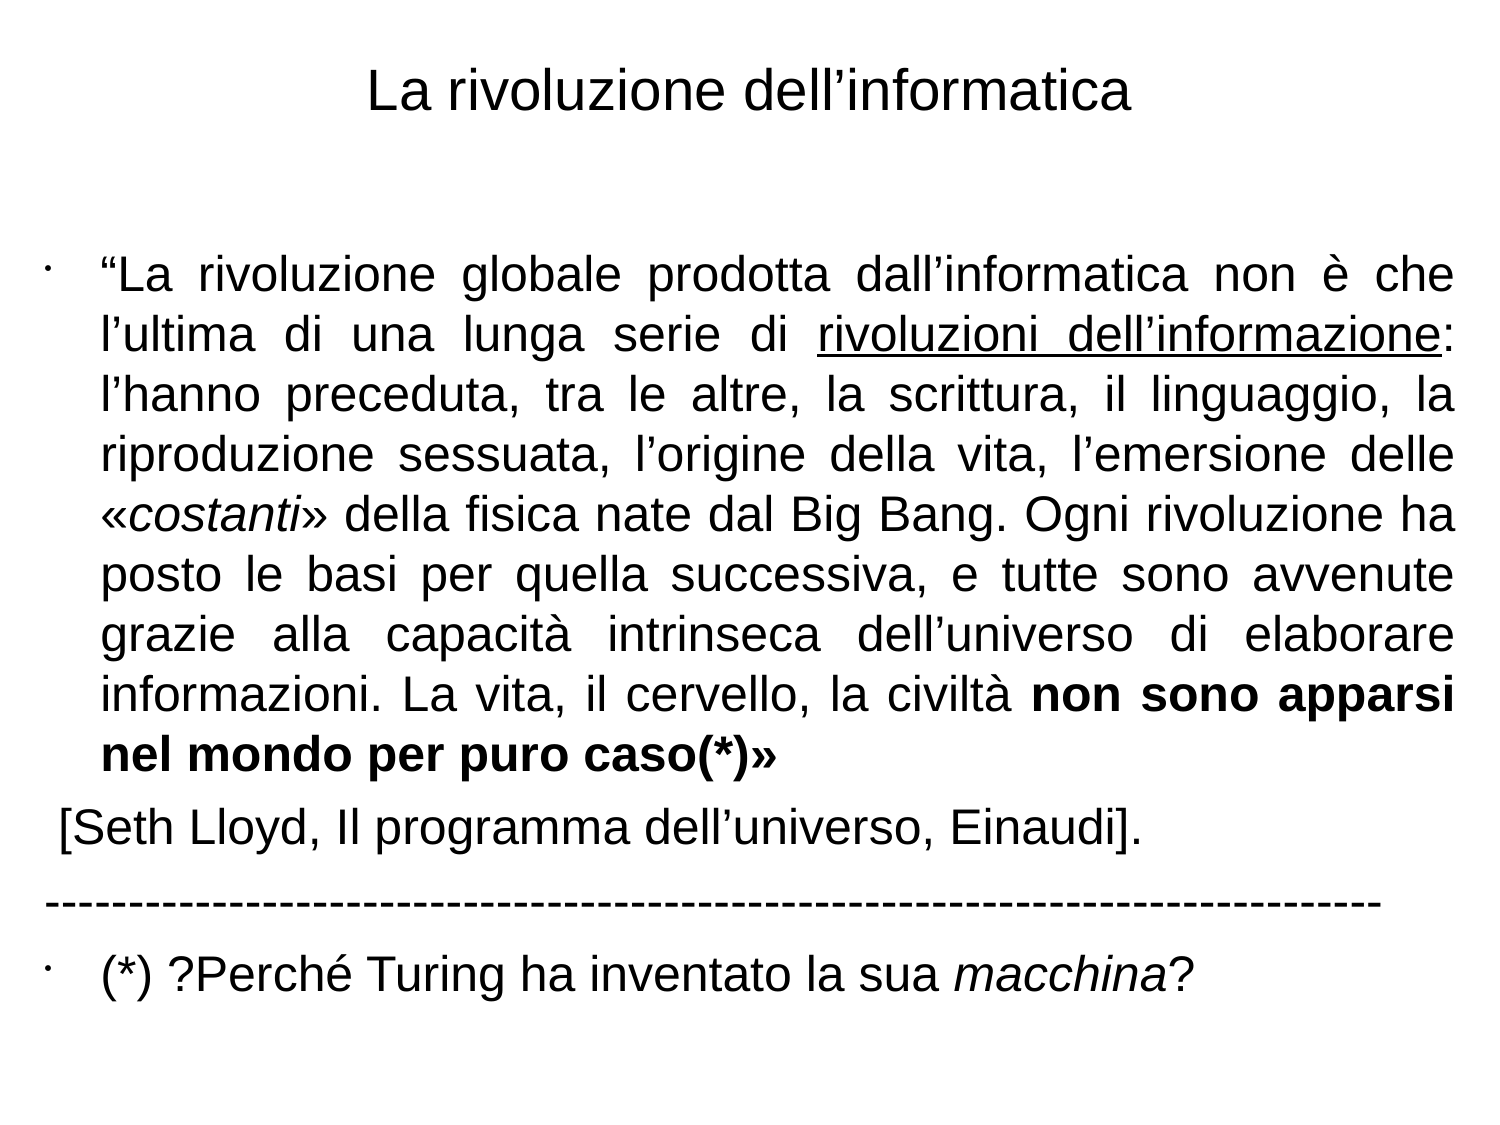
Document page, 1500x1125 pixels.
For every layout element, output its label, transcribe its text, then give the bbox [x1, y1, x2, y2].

title La rivoluzione dell’informatica [75, 45, 1425, 138]
list “La rivoluzione globale prodotta dall’informatica non è che l’ultima di una lunga serie di rivoluzioni dell’informazione: l’hanno preceduta, tra le altre, la scrittura, il linguaggio, la riproduzione sessuata, l’origine della vita, l’emersione delle «costanti» della fisica nate dal Big Bang. Ogni rivoluzione ha posto le basi per quella successiva, e tutte sono avvenute grazie alla capacità intrinseca dell’universo di elaborare informazioni. La vita, il cervello, la civiltà non sono apparsi nel mondo per puro caso(*)» [Seth Lloyd, Il programma dell’universo, Einaudi]. -------------------------------------------------------------------------------- (*) ?Perché Turing ha inventato la sua macchina? [29, 160, 1471, 1083]
